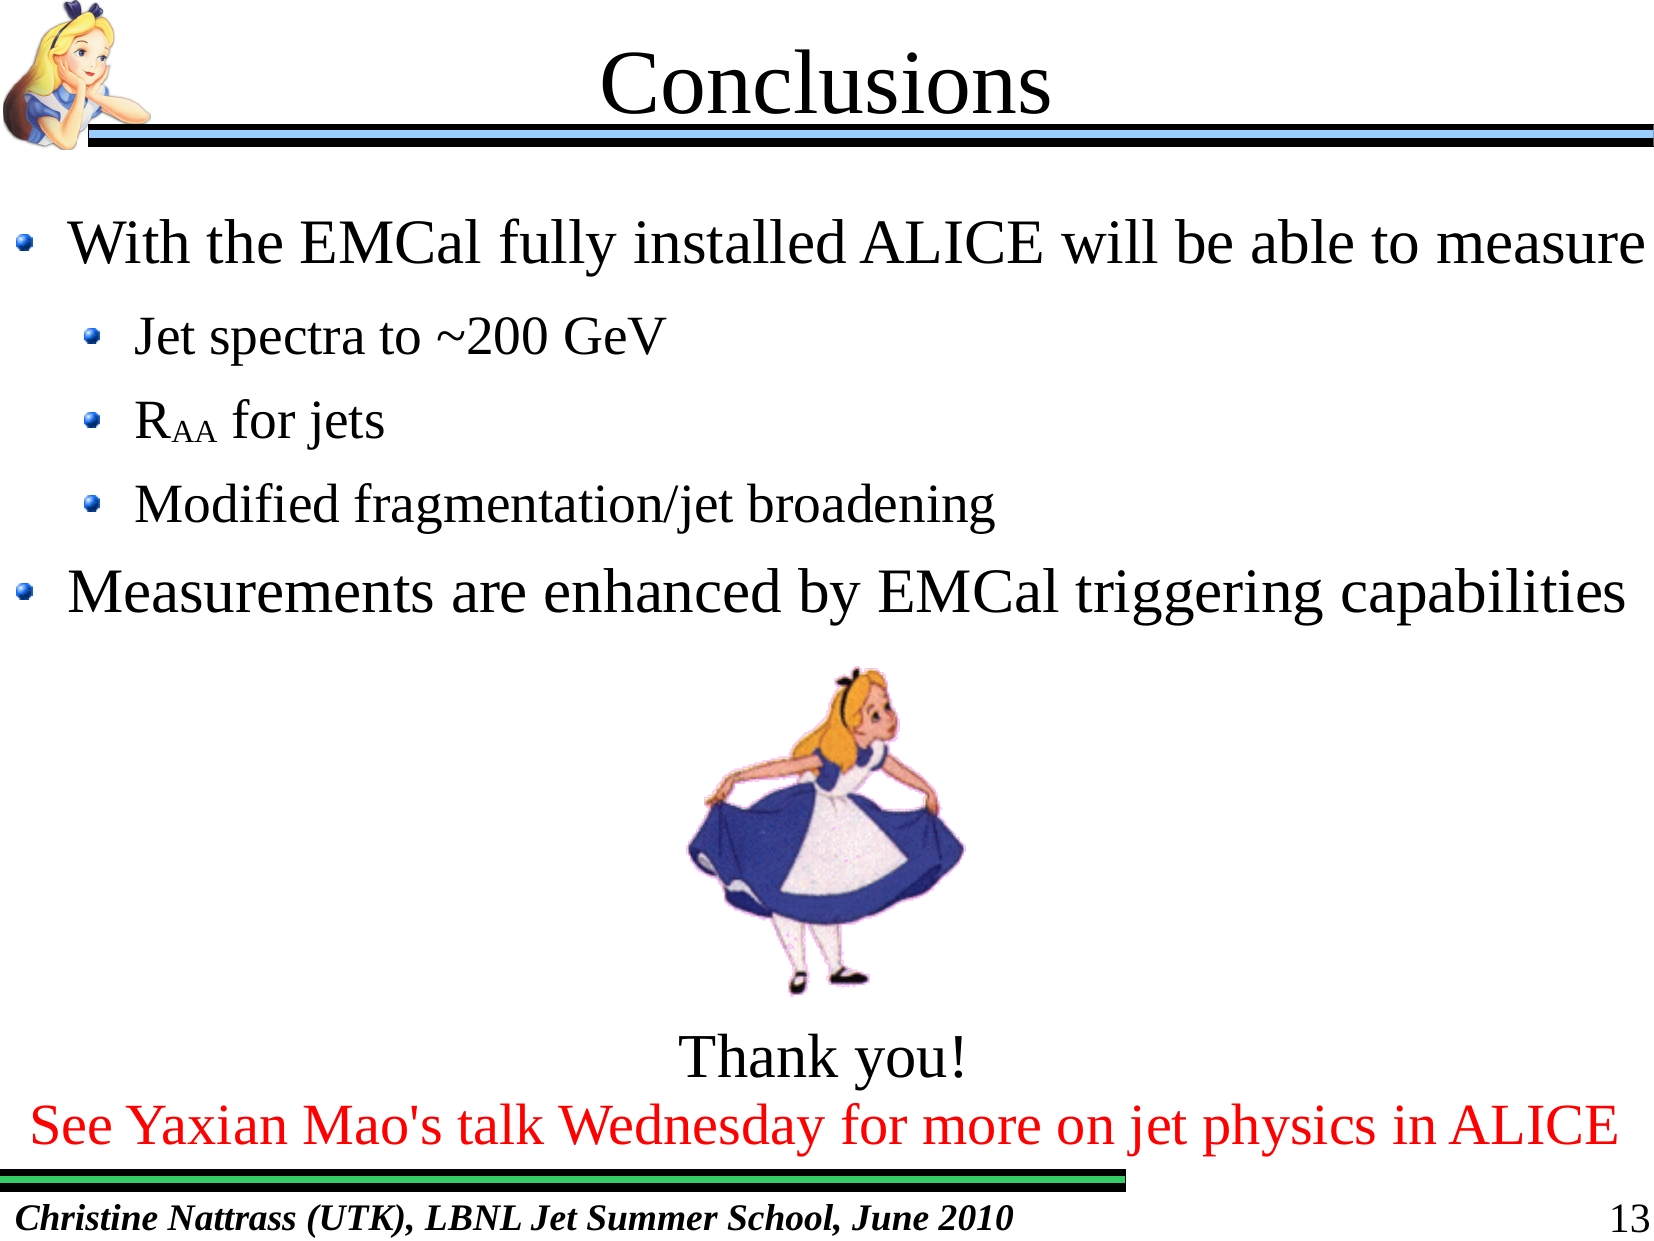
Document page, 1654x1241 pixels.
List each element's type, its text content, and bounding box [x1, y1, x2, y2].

picture [675, 657, 976, 1007]
title Conclusions [82, 31, 1571, 133]
picture [3, 0, 151, 150]
text_box Thank you! [617, 1014, 1031, 1085]
list With the EMCal fully installed ALICE will be able to measure Jet spectra to ~200 GeV RAA for jets Modified fragmentation/jet broadening Measurements are enhanced by EMCal triggering capabilities [0, 207, 1651, 772]
text_box See Yaxian Mao's talk Wednesday for more on jet physics in ALICE [0, 1085, 1651, 1168]
